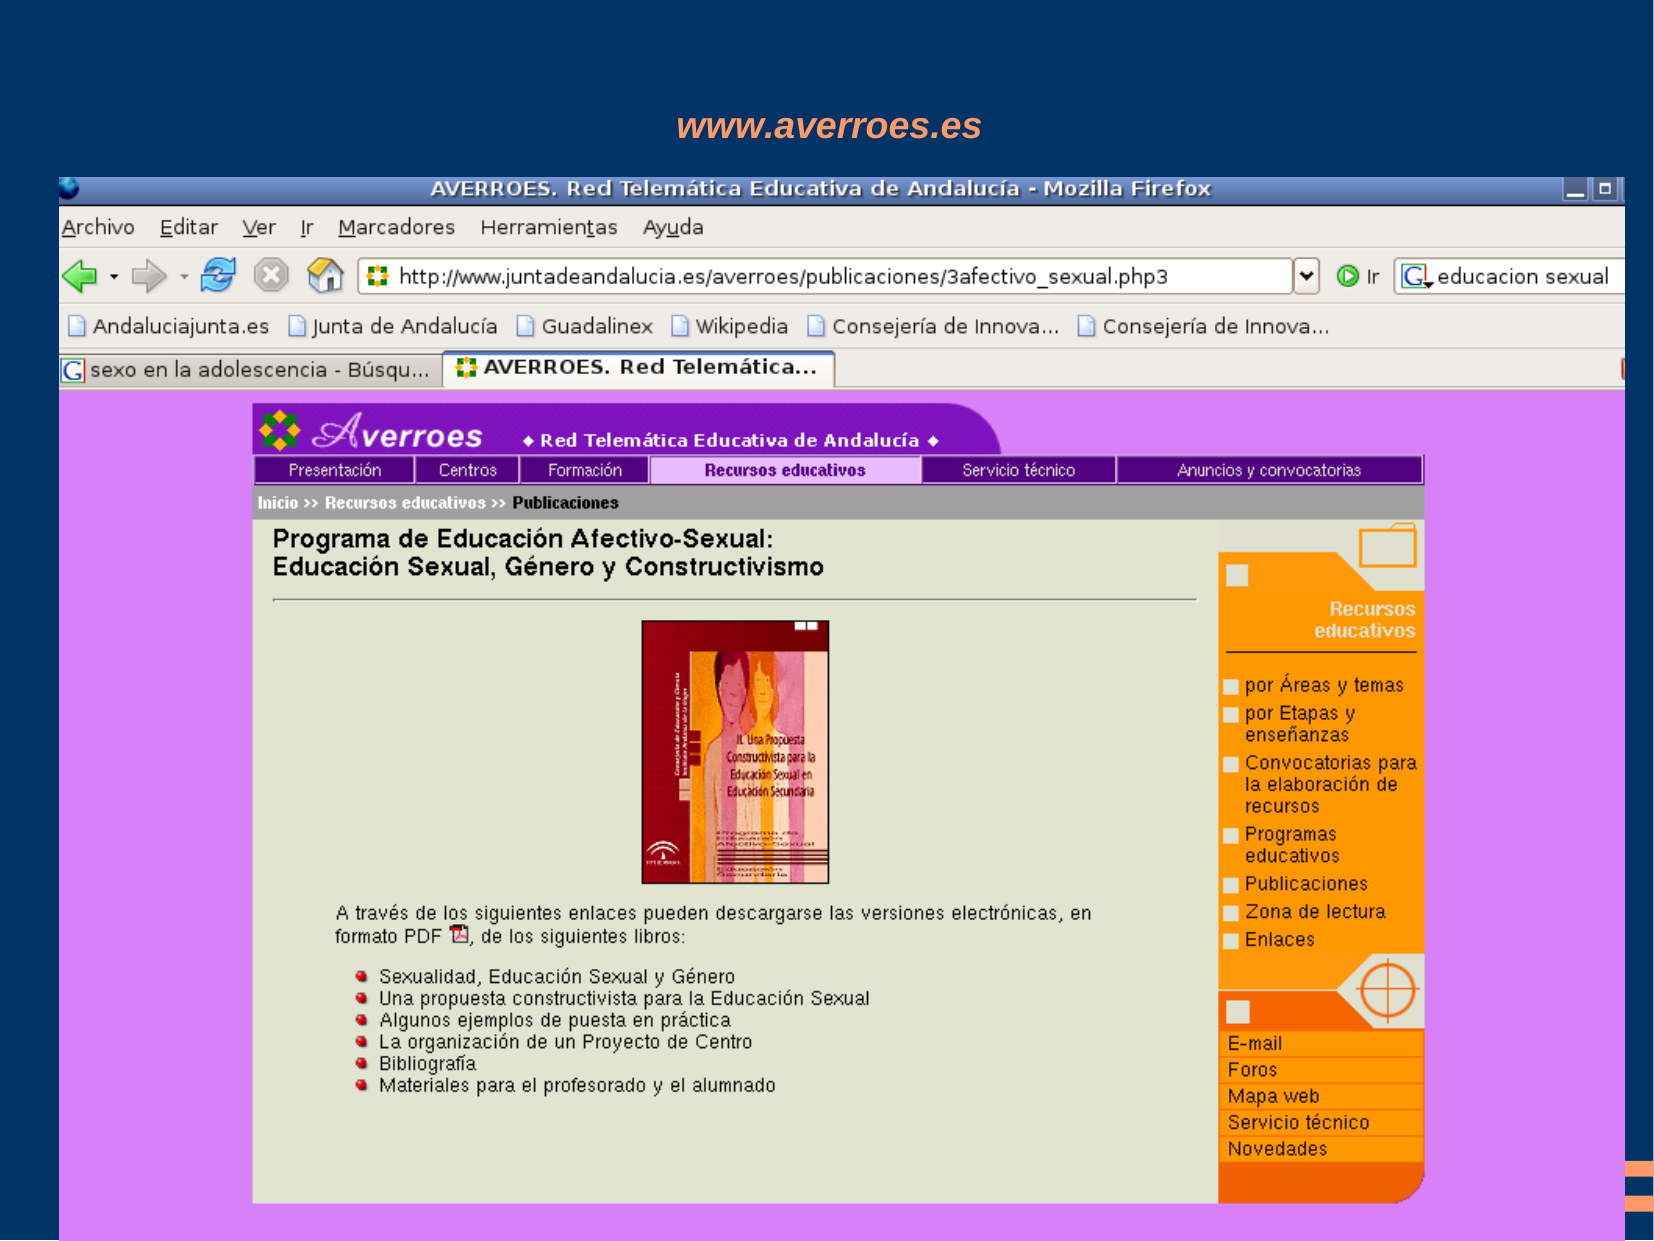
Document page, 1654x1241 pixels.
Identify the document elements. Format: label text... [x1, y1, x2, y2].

title www.averroes.es [123, 29, 1536, 177]
picture [59, 177, 1625, 1241]
